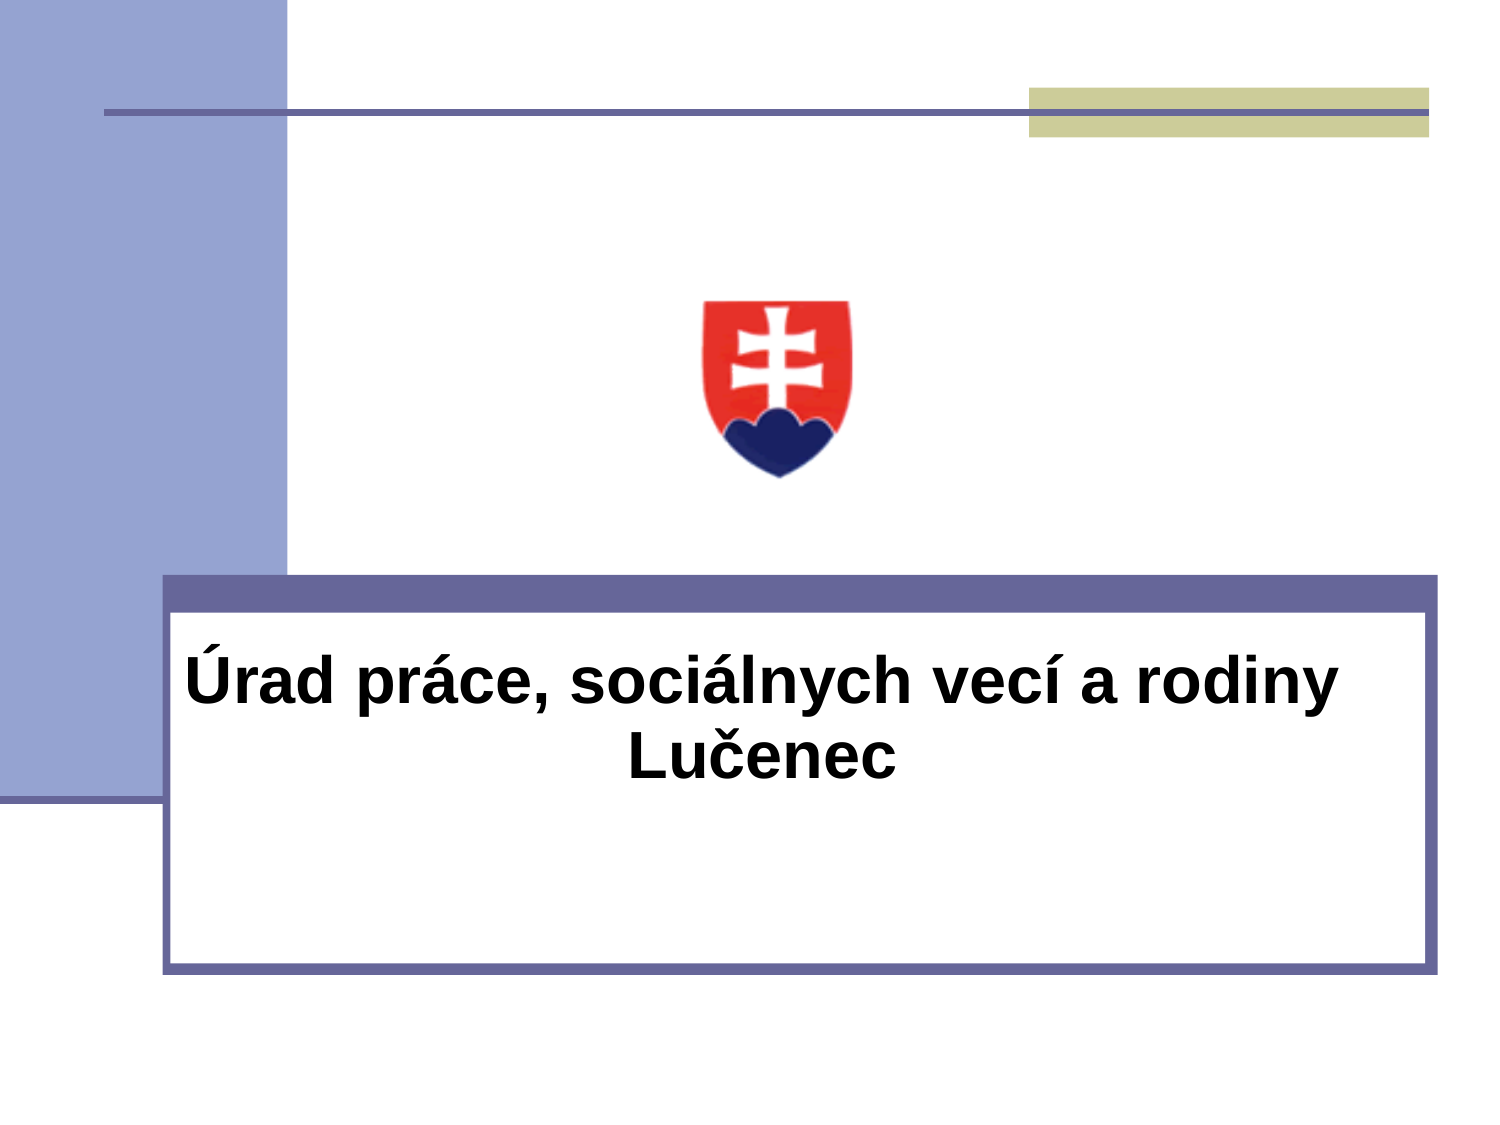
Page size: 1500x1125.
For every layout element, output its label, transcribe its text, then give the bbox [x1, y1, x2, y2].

picture [699, 299, 856, 482]
subtitle Úrad práce, sociálnych vecí a rodiny Lučenec [149, 536, 1375, 899]
